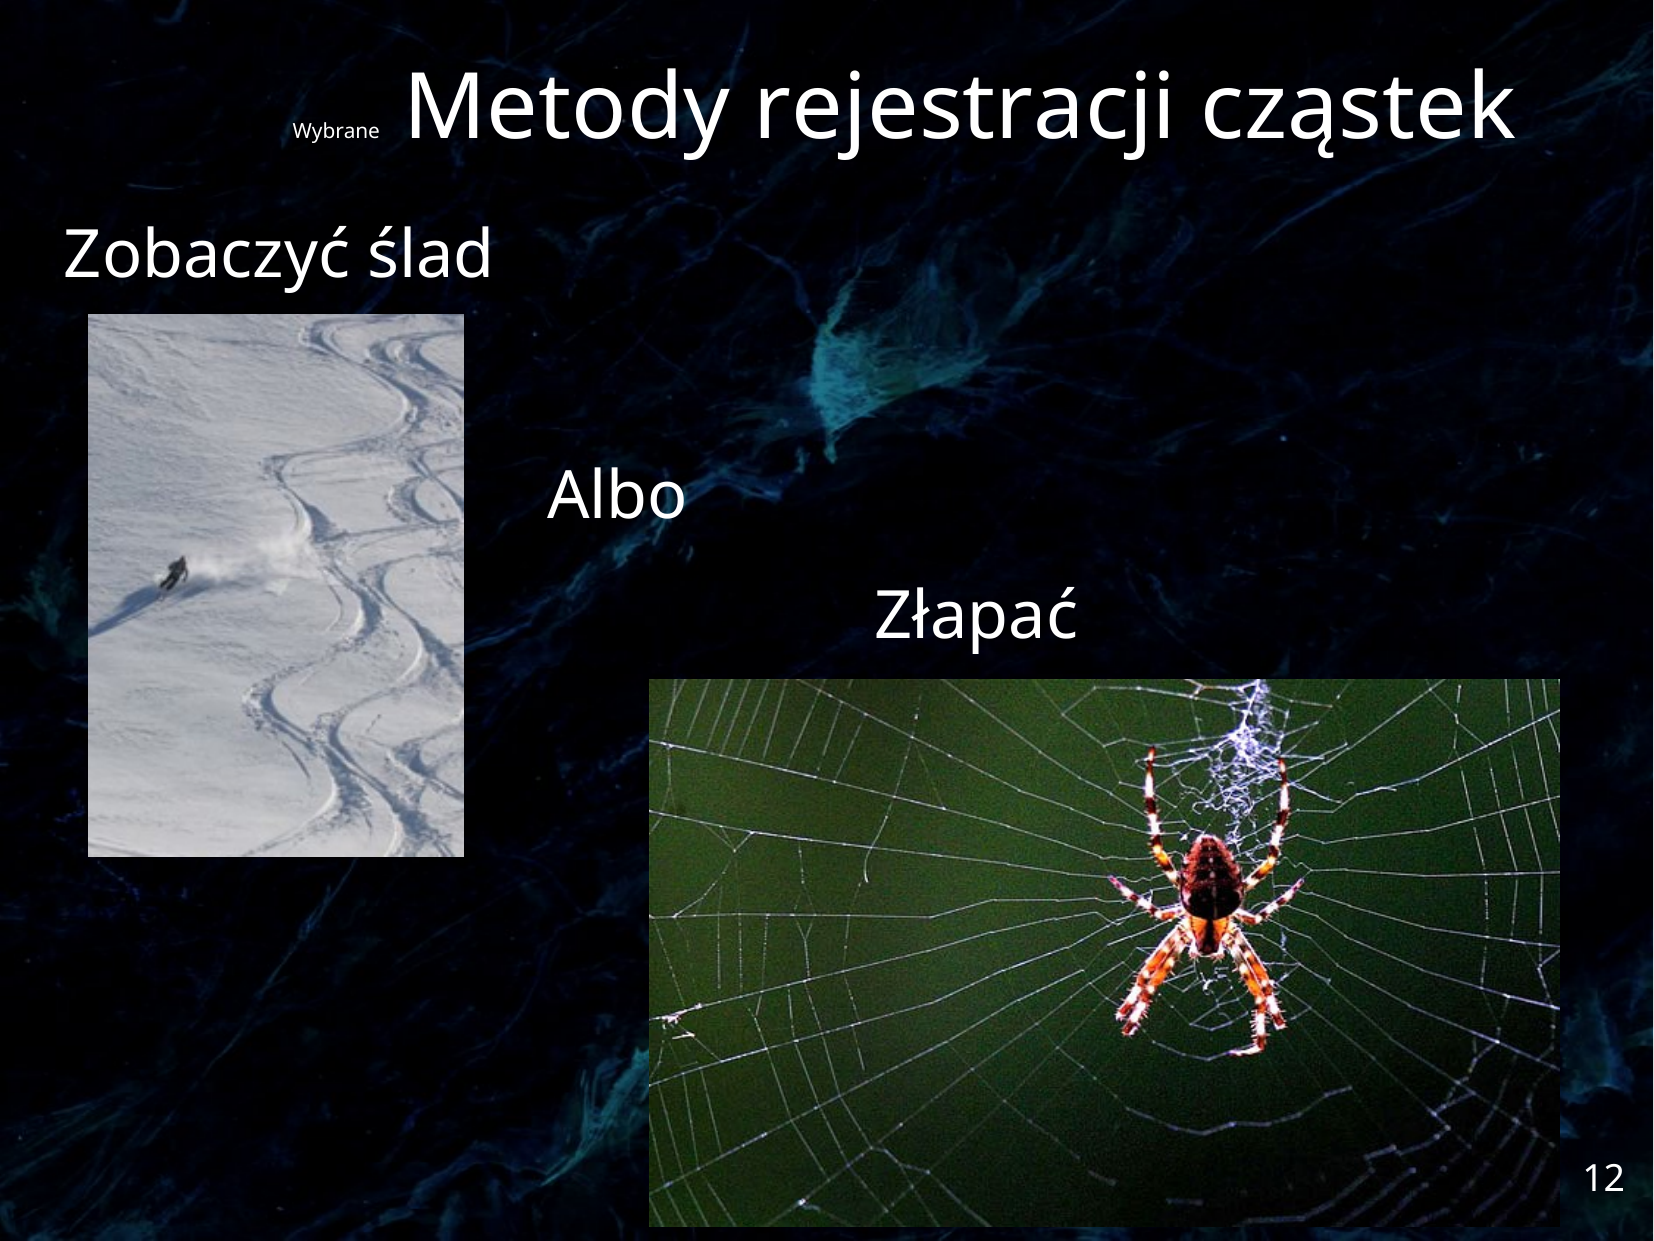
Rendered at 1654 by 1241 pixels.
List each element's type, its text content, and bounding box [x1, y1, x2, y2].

title Wybrane Metody rejestracji cząstek [77, 29, 1565, 178]
list Zobaczyć ślad Albo Złapać [29, 206, 1625, 1123]
picture [0, 0, 1654, 1241]
